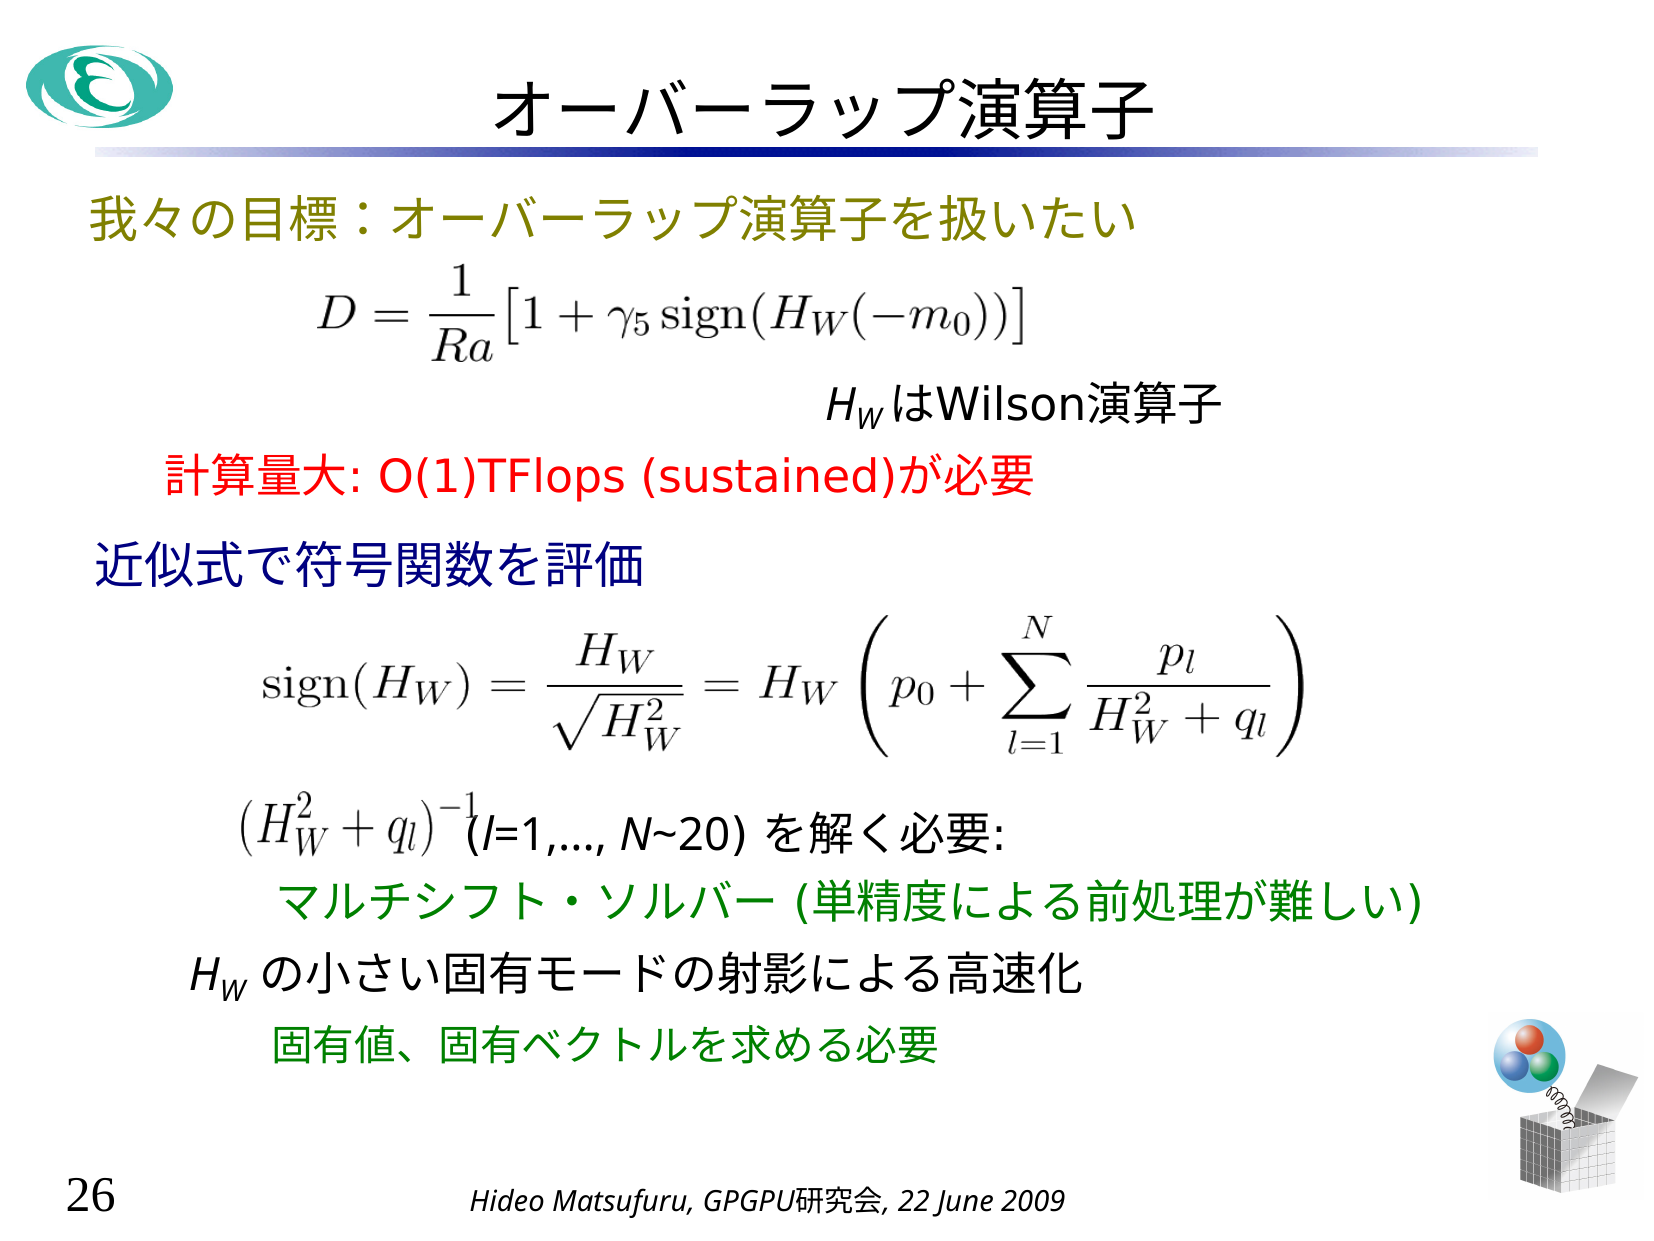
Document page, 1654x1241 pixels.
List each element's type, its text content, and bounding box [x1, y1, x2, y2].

list 近似式で符号関数を評価 [76, 537, 1533, 781]
picture [20, 37, 179, 136]
list (l=1,..., N~20) を解く必要: マルチシフト・ソルバー (単精度による前処理が難しい) HW の小さい固有モードの射影による高速化 固有値、固有ベクトルを求める必要 [94, 801, 1547, 1067]
picture [263, 615, 1304, 758]
picture [1488, 1012, 1644, 1200]
picture [1447, 147, 1538, 157]
picture [95, 147, 198, 157]
list 我々の目標：オーバーラップ演算子を扱いたい HW はWilson演算子 計算量大: O(1)TFlops (sustained)が必要 [70, 190, 1523, 502]
picture [241, 791, 477, 858]
title オーバーラップ演算子 [198, 58, 1447, 165]
picture [317, 263, 1023, 362]
